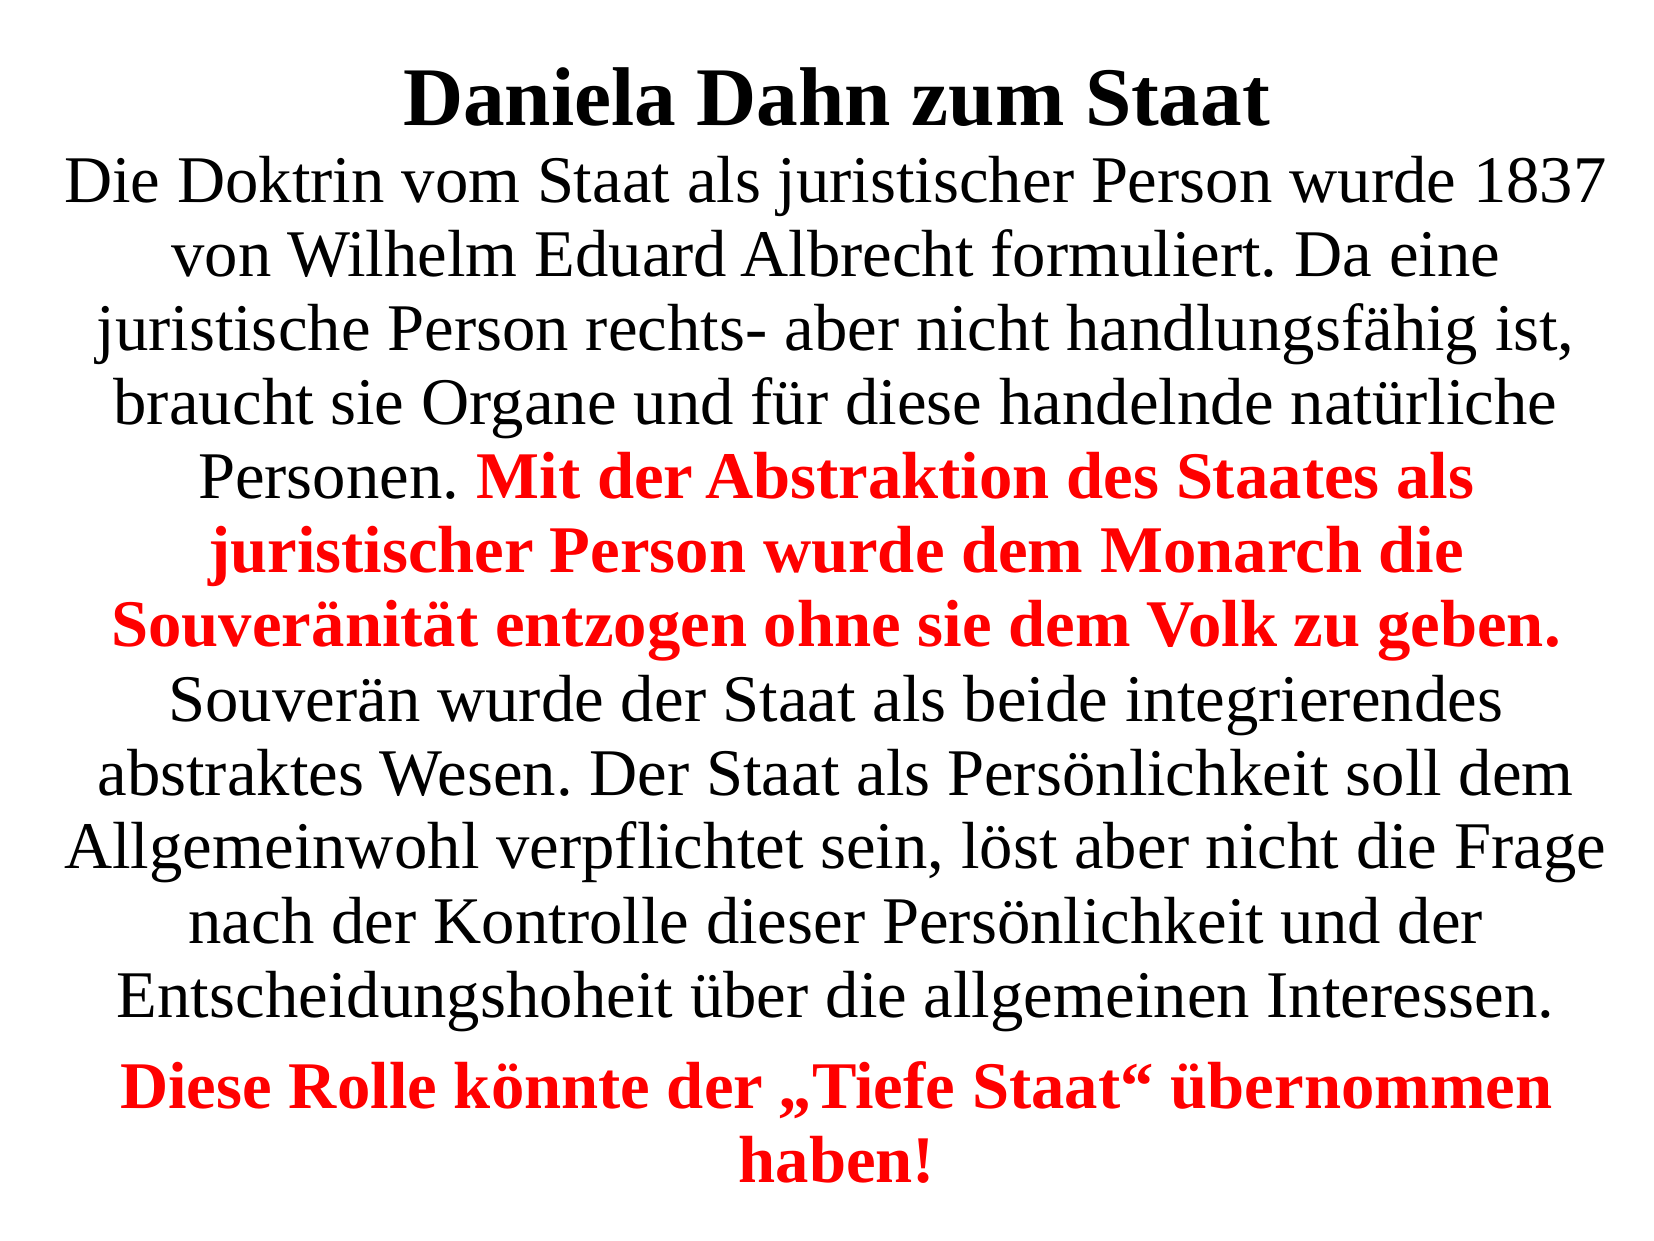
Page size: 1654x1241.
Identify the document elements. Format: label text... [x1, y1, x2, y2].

text_box Daniela Dahn zum Staat Die Doktrin vom Staat als juristischer Person wurde 1837 von Wilhelm Eduard Albrecht formuliert. Da eine juristische Person rechts- aber nicht handlungsfähig ist, braucht sie Organe und für diese handelnde natürliche Personen. Mit der Abstraktion des Staates als juristischer Person wurde dem Monarch die Souveränität entzogen ohne sie dem Volk zu geben. Souverän wurde der Staat als beide integrierendes abstraktes Wesen. Der Staat als Persönlichkeit soll dem Allgemeinwohl verpflichtet sein, löst aber nicht die Frage nach der Kontrolle dieser Persönlichkeit und der Entscheidungshoheit über die allgemeinen Interessen. Diese Rolle könnte der „Tiefe Staat“ übernommen haben! [49, 43, 1628, 1206]
